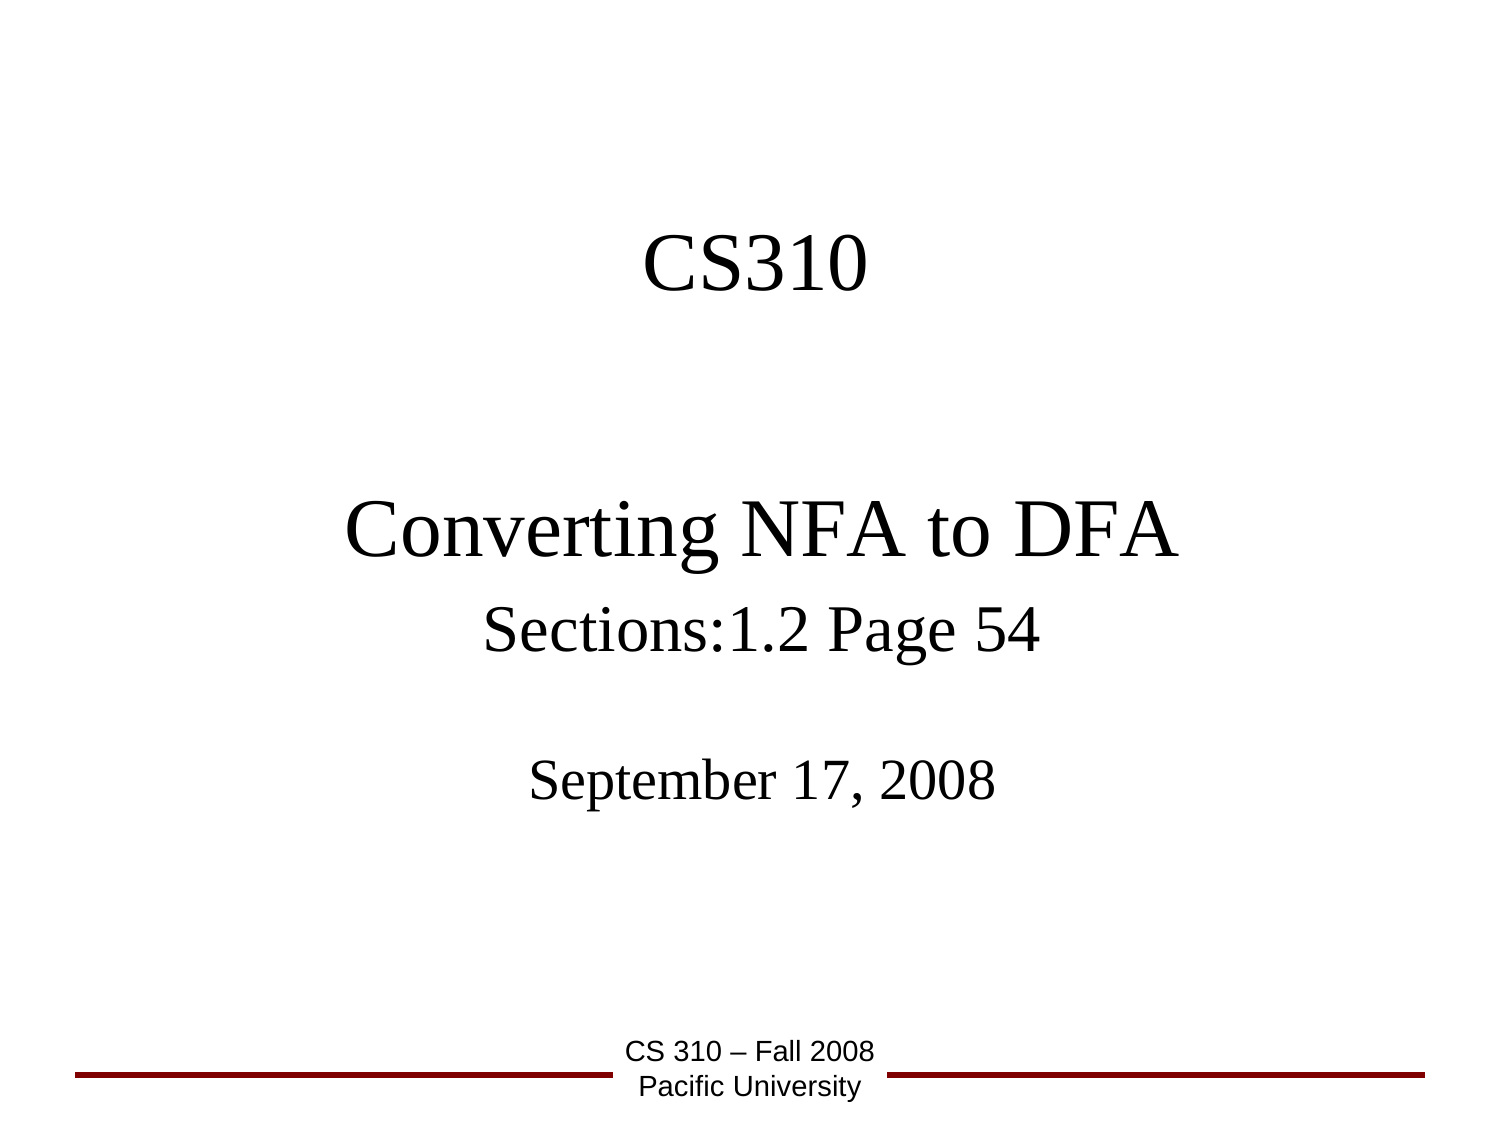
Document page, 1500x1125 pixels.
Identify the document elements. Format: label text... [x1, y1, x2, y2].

title CS310 [125, 87, 1388, 438]
subtitle Converting NFA to DFA Sections:1.2 Page 54 September 17, 2008 [112, 474, 1413, 888]
